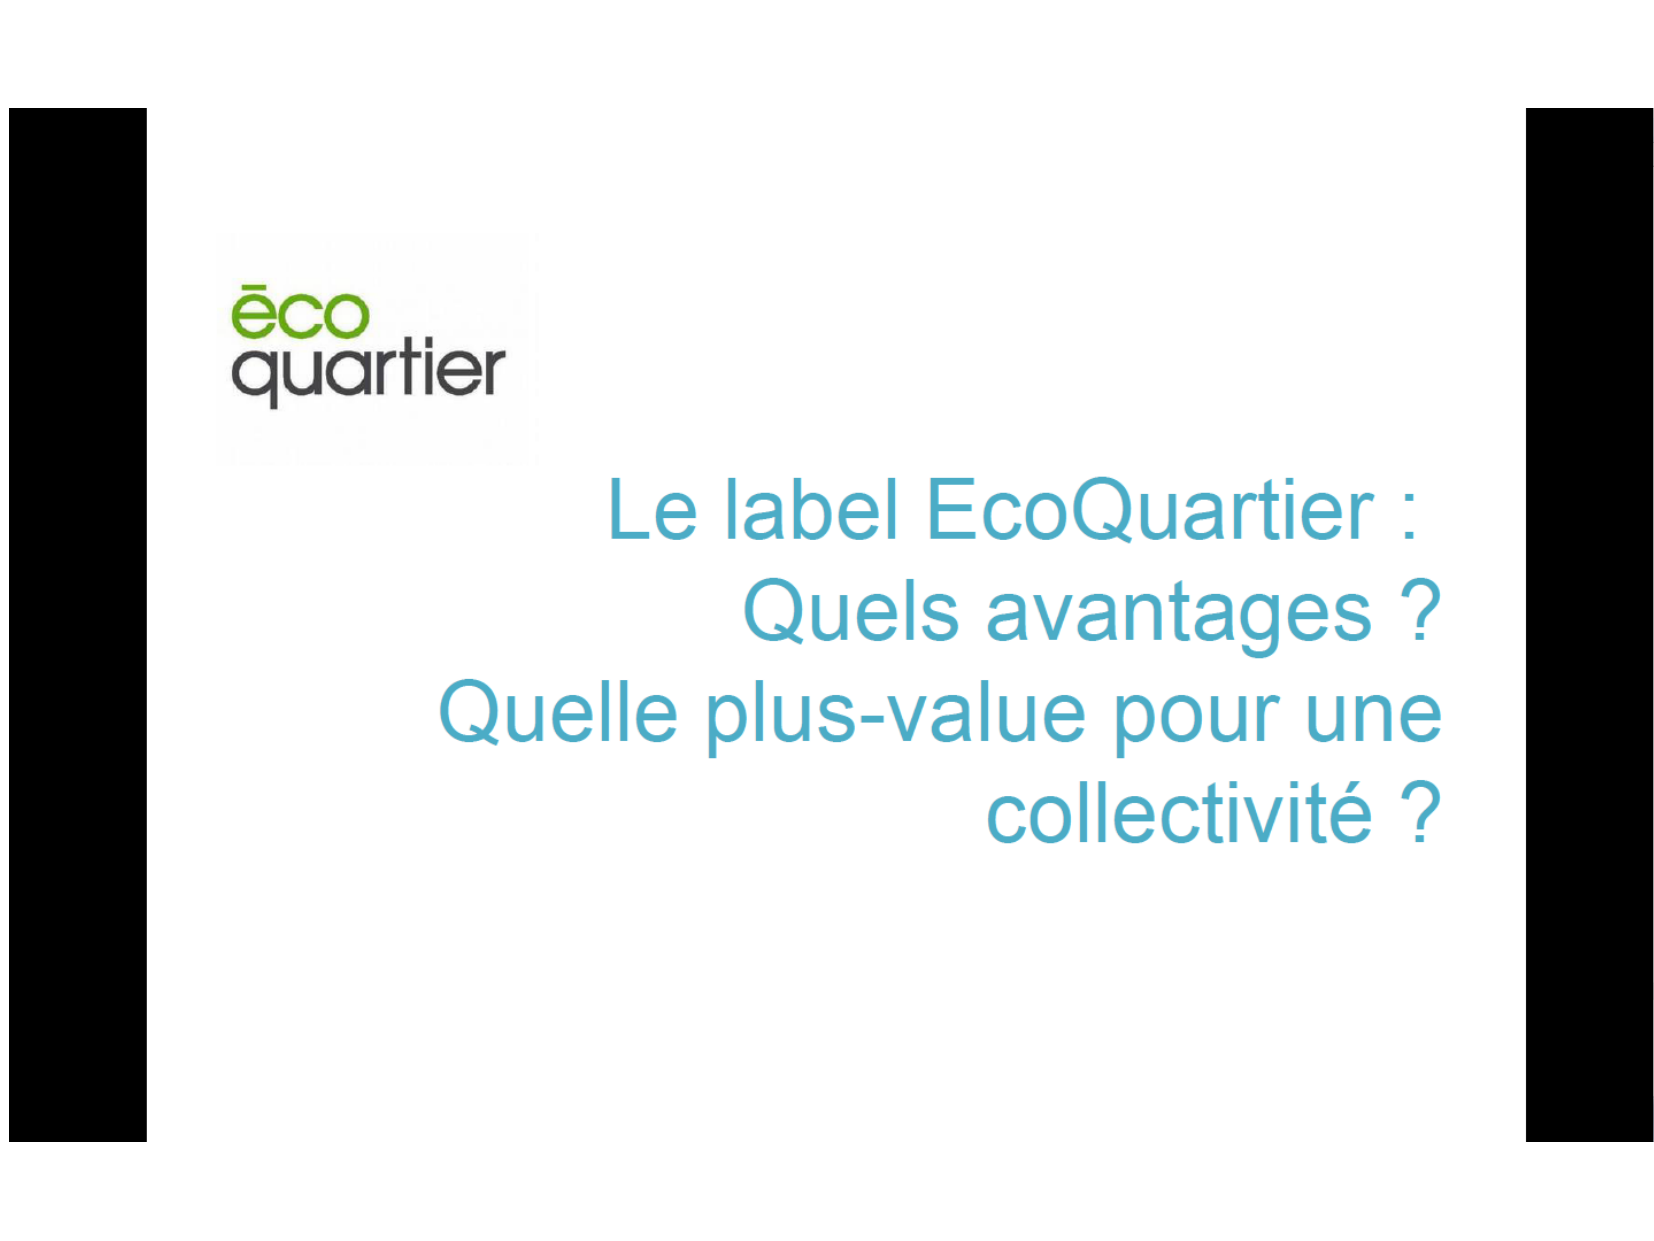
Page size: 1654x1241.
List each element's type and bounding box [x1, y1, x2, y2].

picture [9, 108, 1654, 1142]
